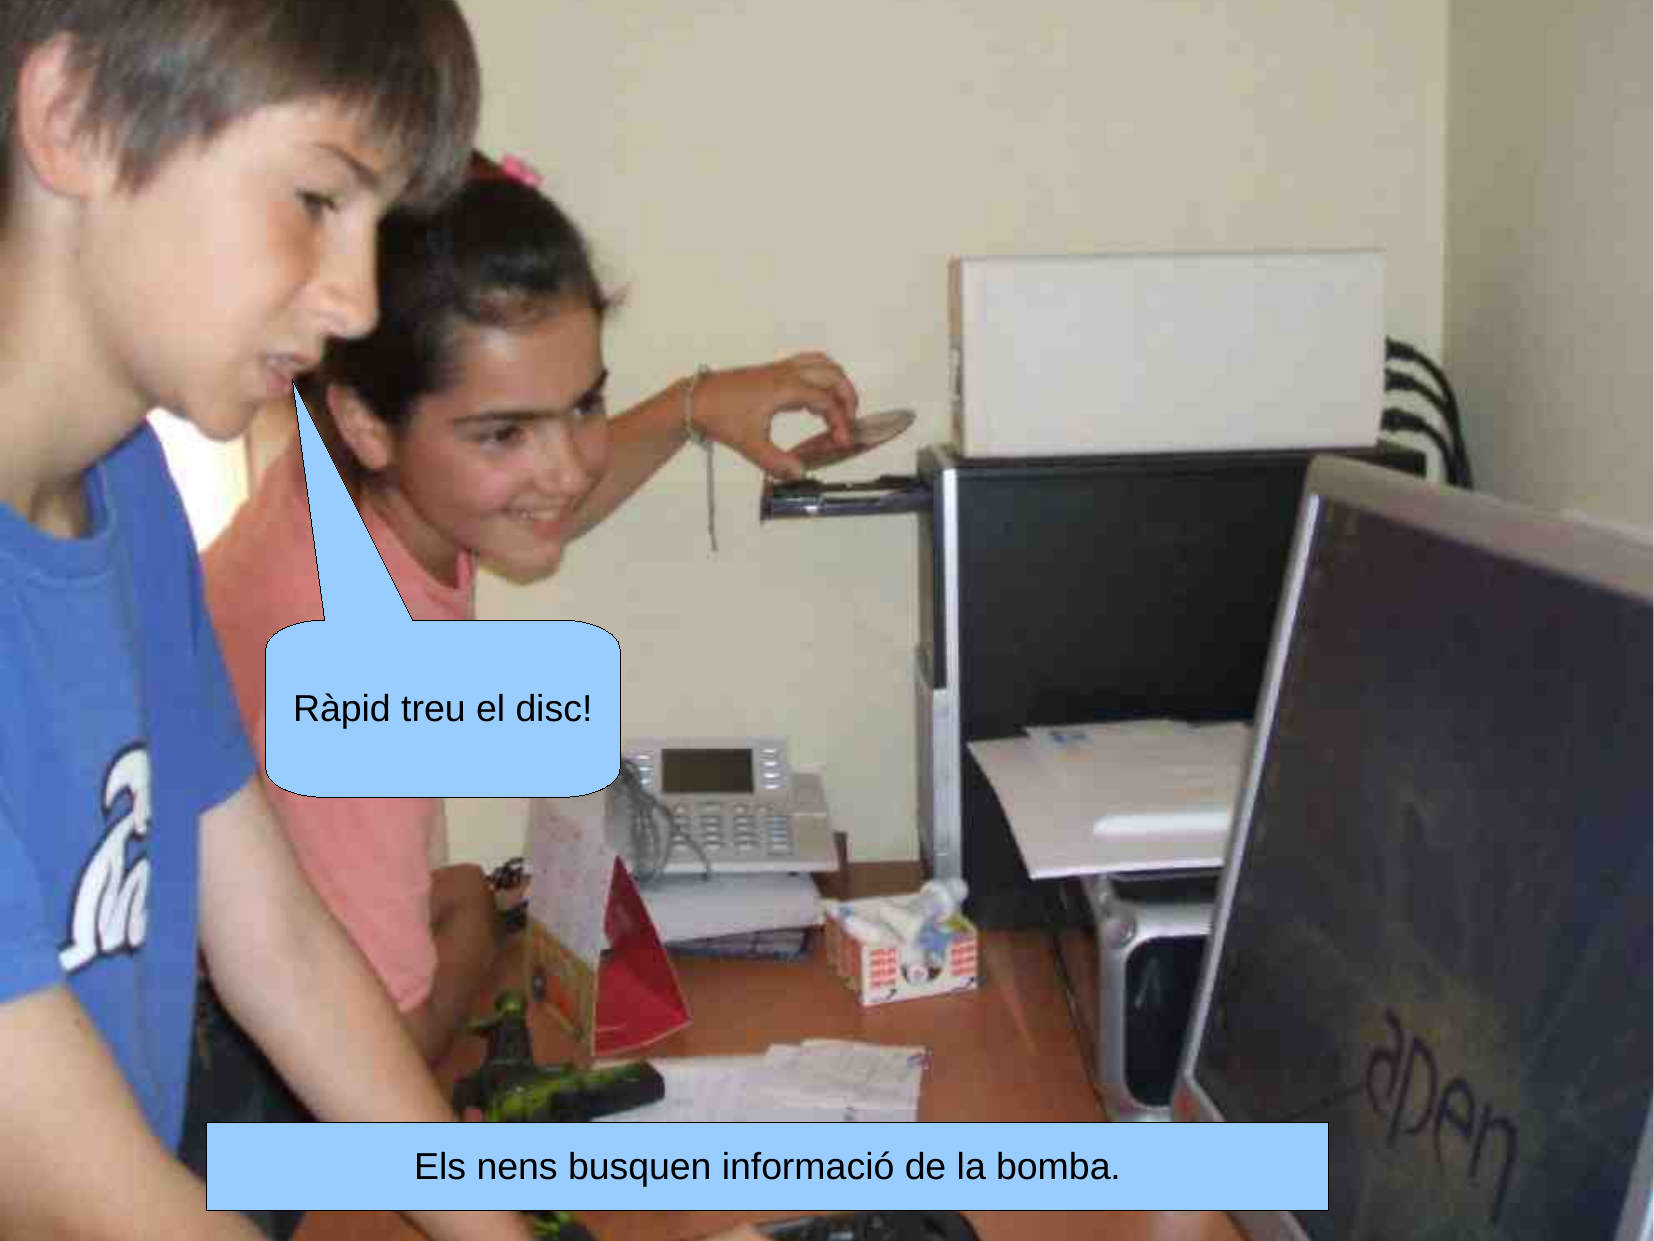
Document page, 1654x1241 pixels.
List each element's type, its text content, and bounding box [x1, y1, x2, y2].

text_box Ràpid treu el disc! [265, 379, 621, 798]
text_box Els nens busquen informació de la bomba. [206, 1122, 1329, 1211]
picture [0, 0, 1654, 1241]
